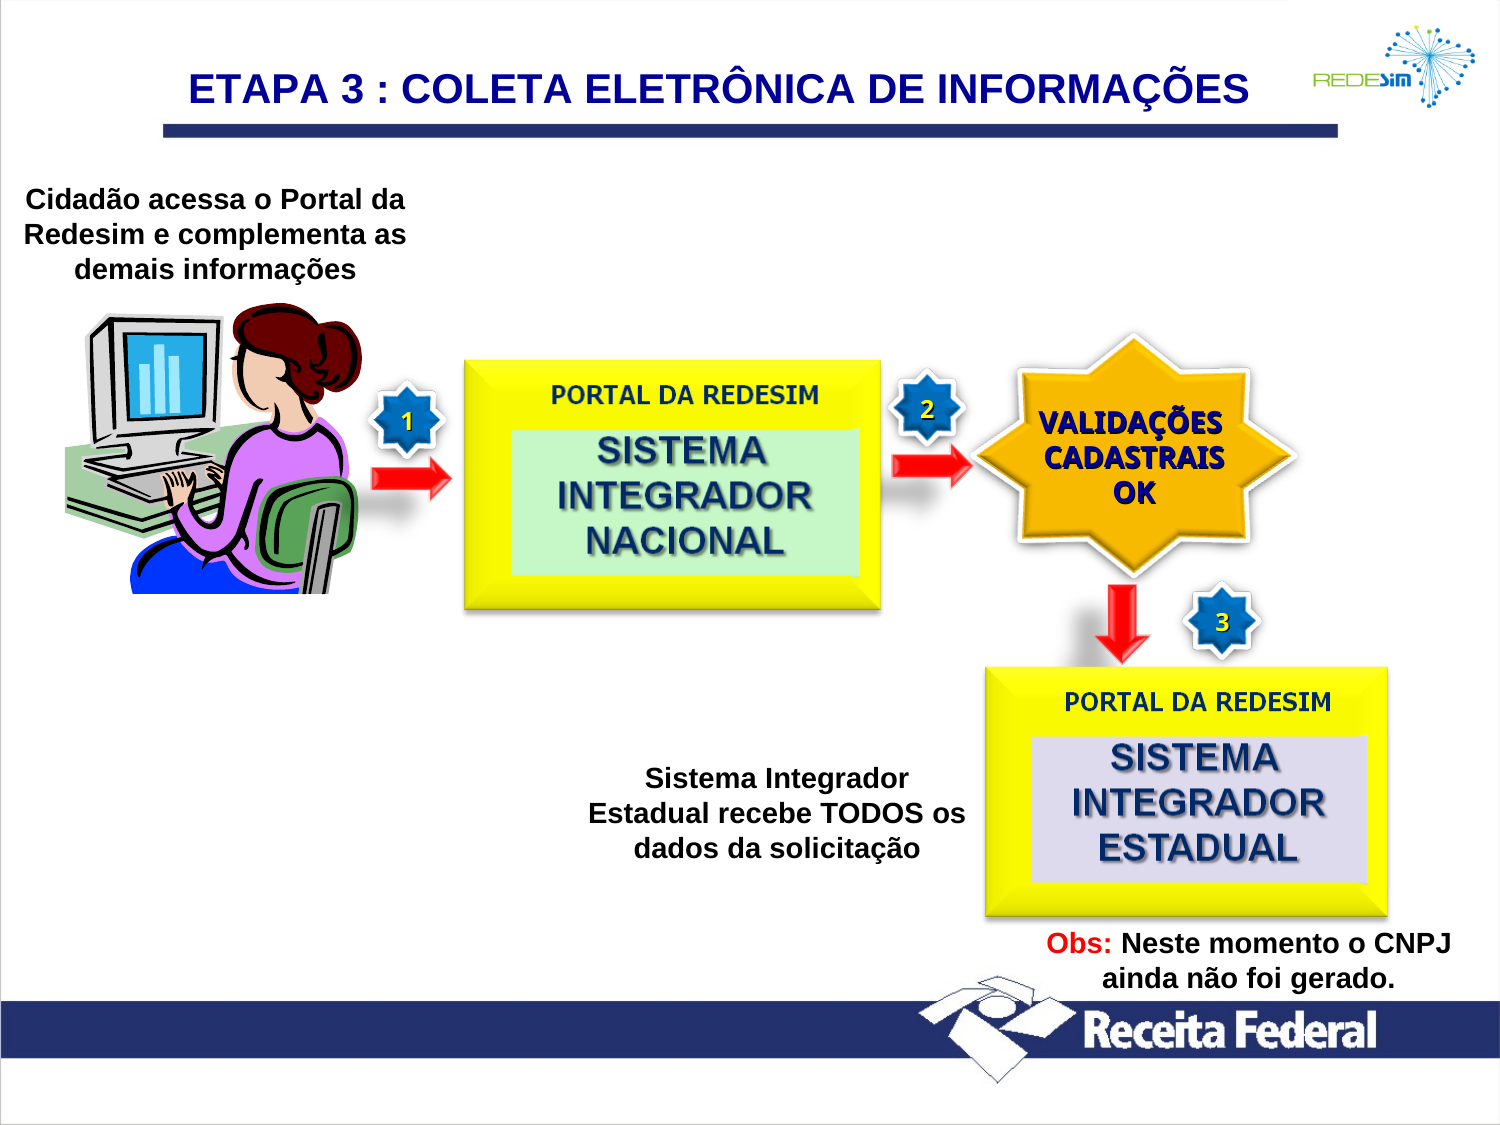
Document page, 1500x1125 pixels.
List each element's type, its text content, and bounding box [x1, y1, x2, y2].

text_box Sistema Integrador Estadual recebe TODOS os dados da solicitação [572, 751, 976, 872]
text_box 2 [902, 384, 952, 434]
text_box VALIDAÇÕES CADASTRAIS OK [1023, 374, 1245, 538]
text_box ETAPA 3 : COLETA ELETRÔNICA DE INFORMAÇÕES [0, 54, 1450, 121]
text_box 1 [382, 396, 433, 445]
text_box 3 [1197, 596, 1248, 646]
text_box Cidadão acessa o Portal da Redesim e complementa as demais informações [0, 172, 431, 293]
text_box Obs: Neste momento o CNPJ ainda não foi gerado. [998, 916, 1500, 1003]
picture [0, 0, 1500, 1125]
